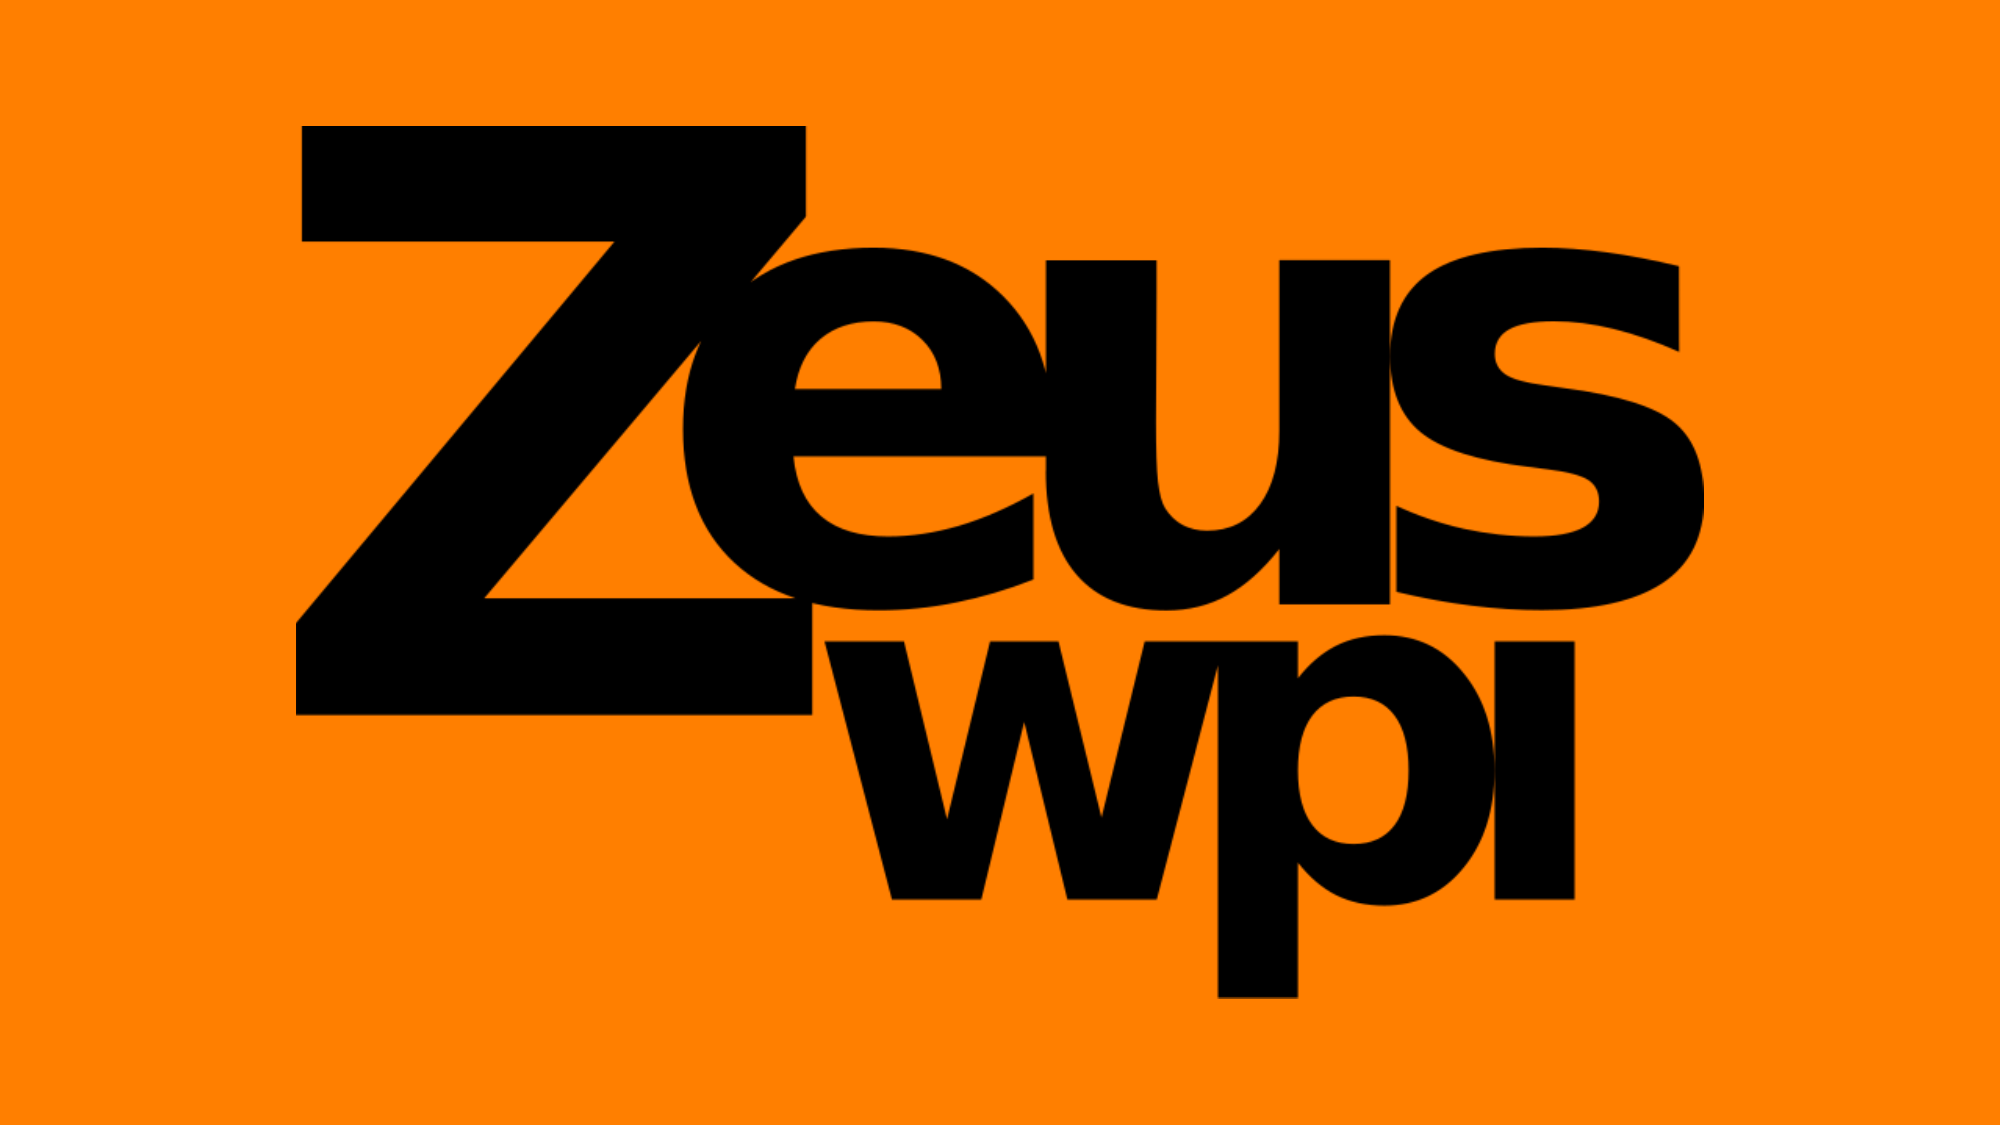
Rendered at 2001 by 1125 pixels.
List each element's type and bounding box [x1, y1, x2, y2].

picture [296, 126, 1704, 999]
